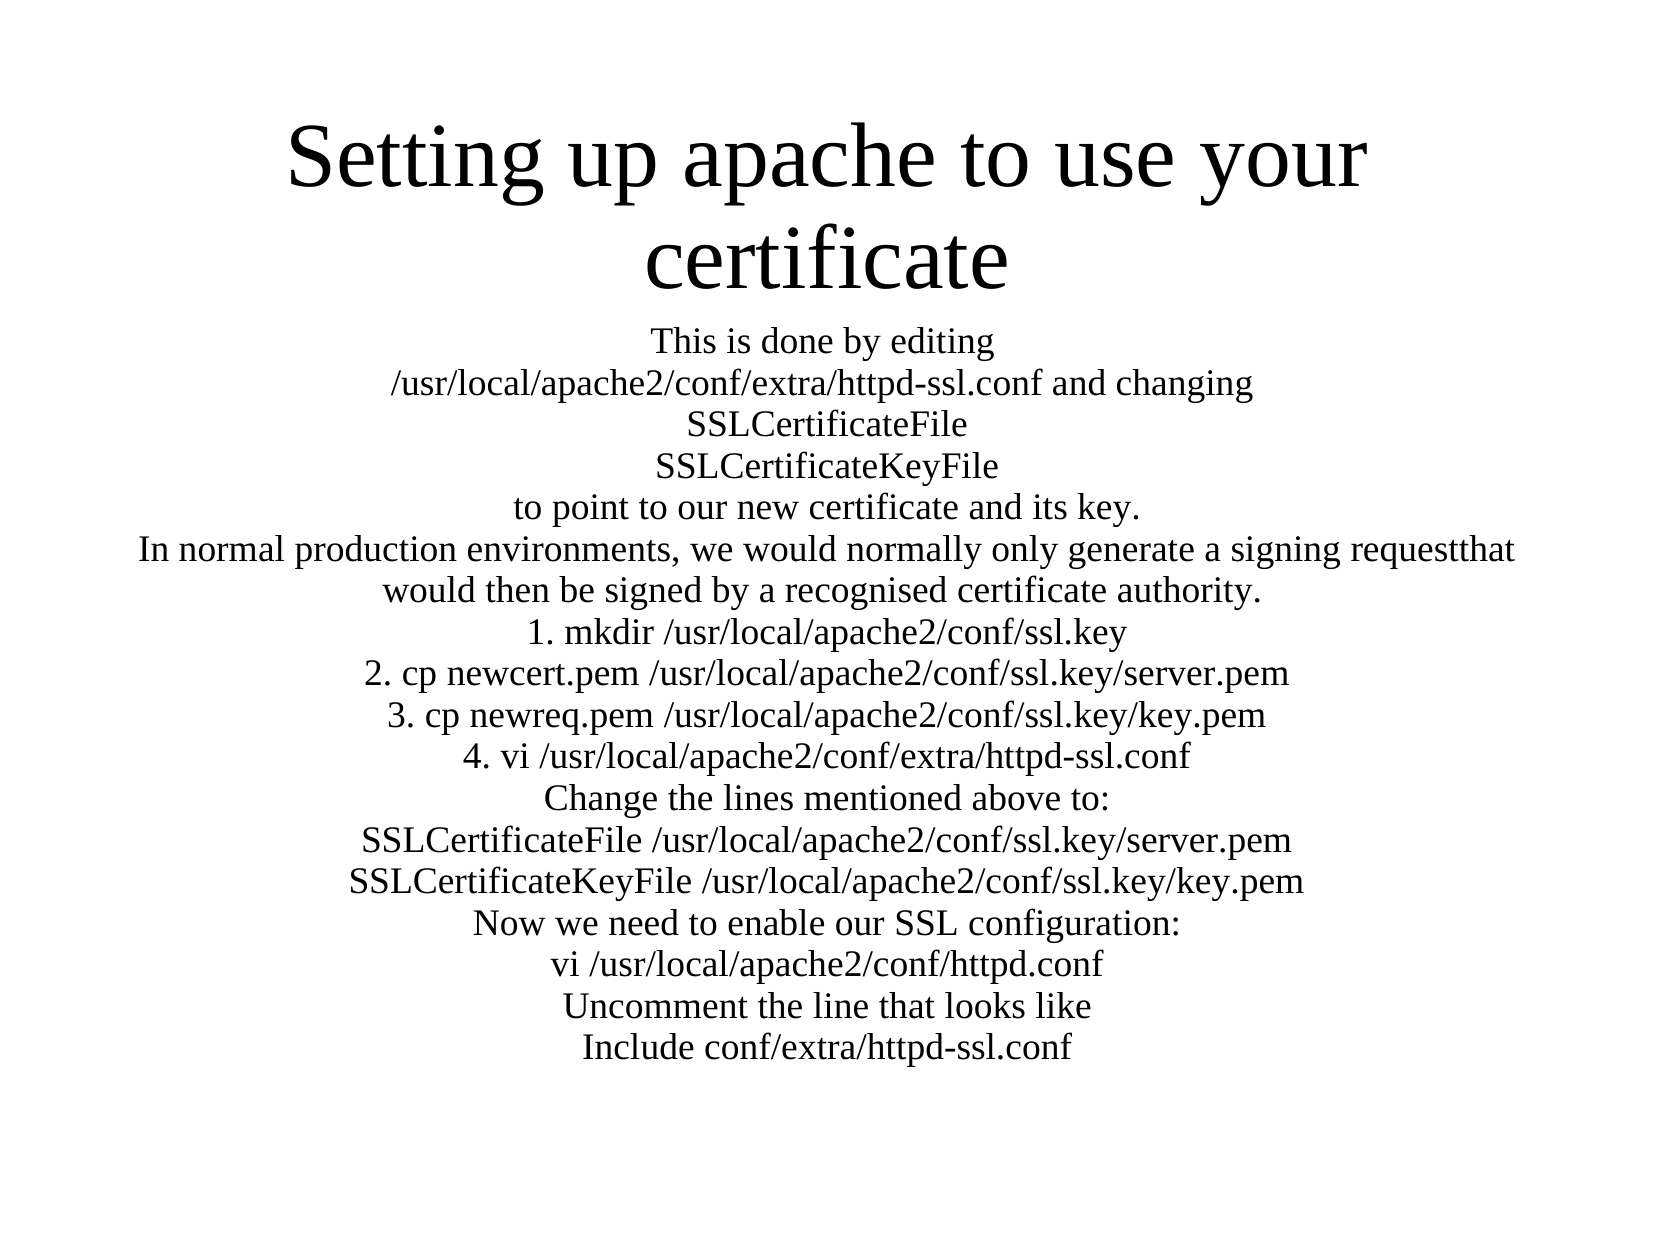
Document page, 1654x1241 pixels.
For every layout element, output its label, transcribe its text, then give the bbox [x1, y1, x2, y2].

title Setting up apache to use your certificate [121, 79, 1534, 215]
subtitle This is done by editing /usr/local/apache2/conf/extra/httpd-ssl.conf and changing SSLCertificateFile SSLCertificateKeyFile to point to our new certificate and its key. In normal production environments, we would normally only generate a signing requestthat would then be signed by a recognised certificate authority. 1. mkdir /usr/local/apache2/conf/ssl.key 2. cp newcert.pem /usr/local/apache2/conf/ssl.key/server.pem 3. cp newreq.pem /usr/local/apache2/conf/ssl.key/key.pem 4. vi /usr/local/apache2/conf/extra/httpd-ssl.conf Change the lines mentioned above to: SSLCertificateFile /usr/local/apache2/conf/ssl.key/server.pem SSLCertificateKeyFile /usr/local/apache2/conf/ssl.key/key.pem Now we need to enable our SSL configuration: vi /usr/local/apache2/conf/httpd.conf Uncomment the line that looks like Include conf/extra/httpd-ssl.conf [121, 215, 1534, 1241]
